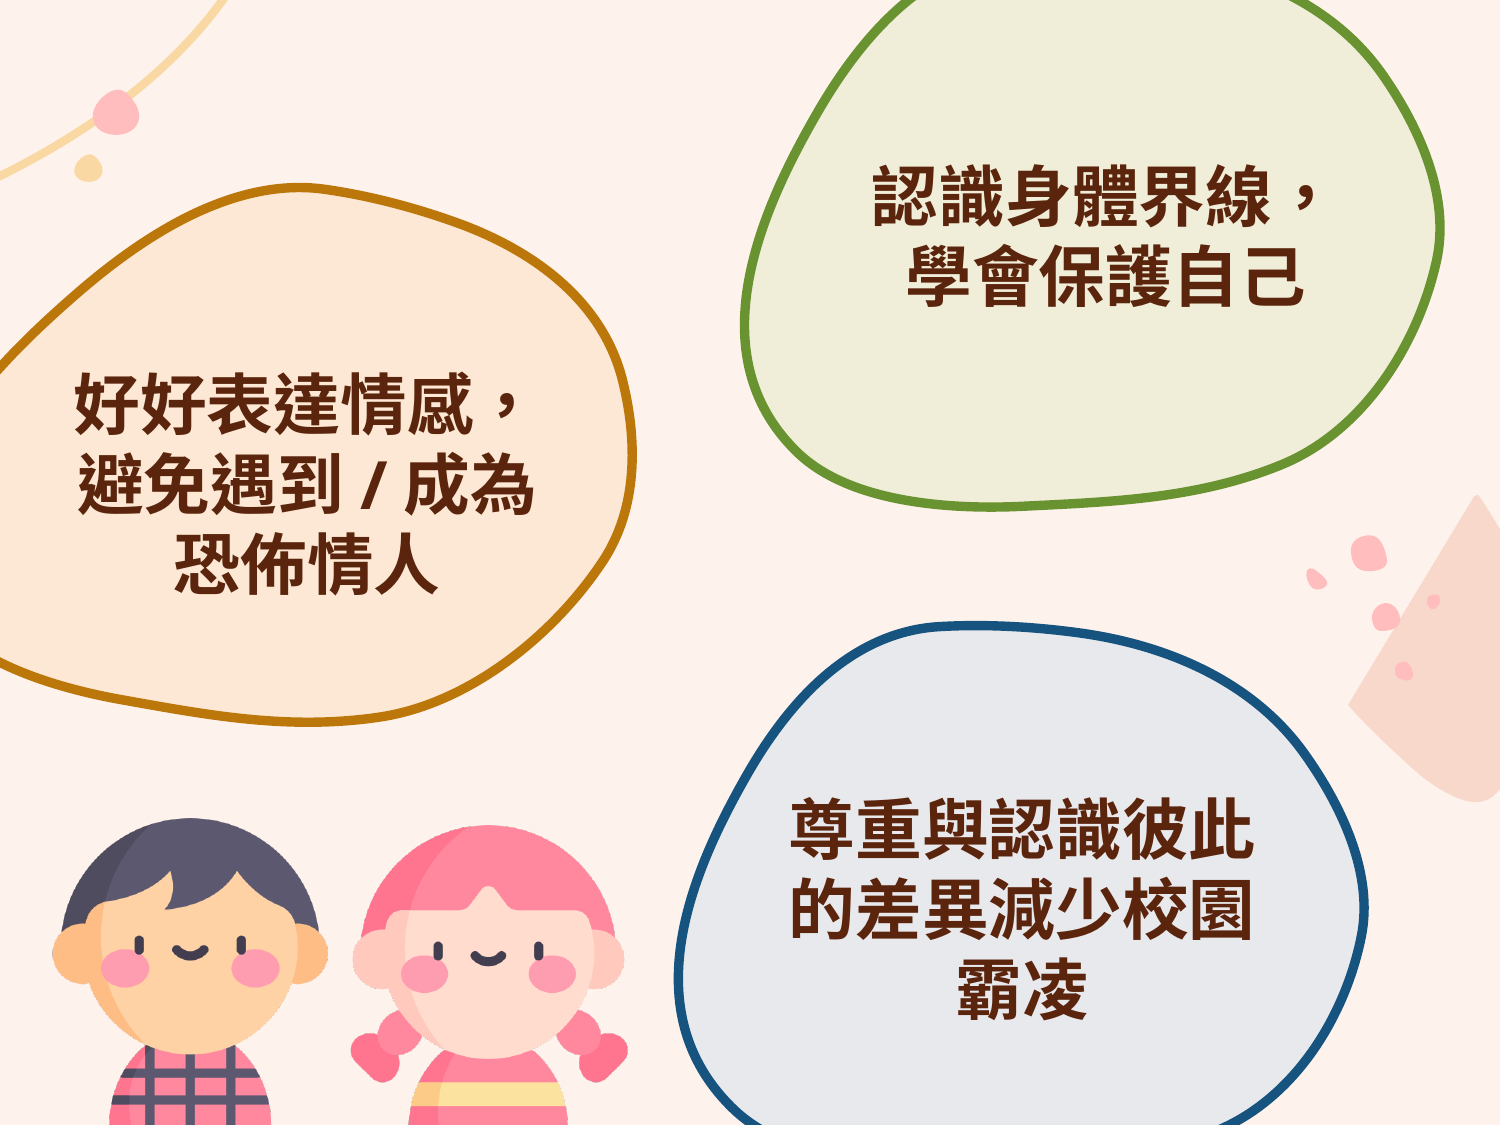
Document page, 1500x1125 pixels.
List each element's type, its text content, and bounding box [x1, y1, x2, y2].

text_box [1306, 568, 1328, 590]
text_box [678, 625, 1365, 1125]
text_box [1347, 494, 1500, 803]
picture [36, 818, 641, 1125]
text_box 認識身體界線，學會保護自己 [832, 147, 1379, 322]
text_box [1350, 535, 1388, 572]
text_box [744, 0, 1440, 508]
text_box [0, 187, 633, 723]
text_box 尊重與認識彼此的差異減少校園霸凌 [749, 780, 1296, 1036]
text_box [0, 0, 228, 181]
text_box [74, 154, 103, 182]
text_box 好好表達情感，避免遇到/成為恐佈情人 [34, 355, 580, 611]
